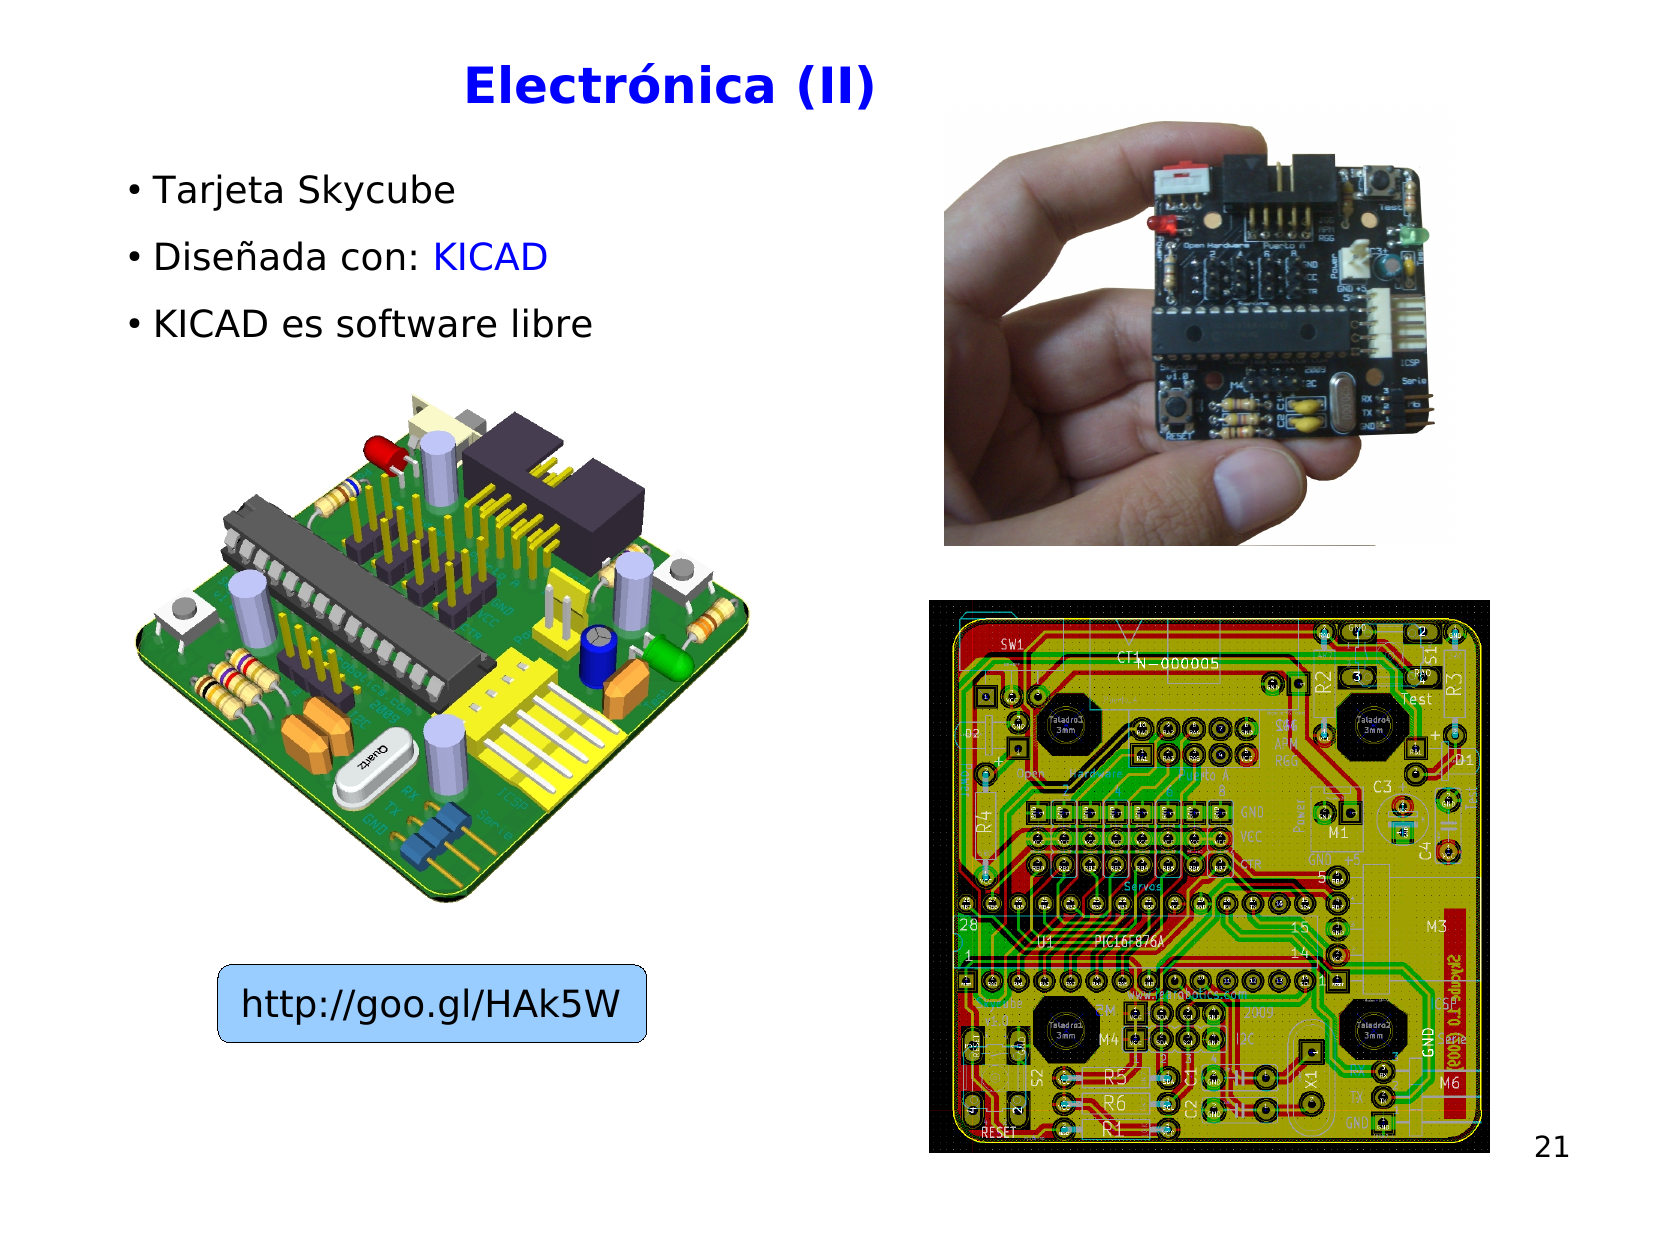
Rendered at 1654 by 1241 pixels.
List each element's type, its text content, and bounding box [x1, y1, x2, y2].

picture [127, 383, 757, 913]
picture [929, 600, 1490, 1153]
text_box http://goo.gl/HAk5W [225, 975, 995, 1034]
picture [944, 105, 1454, 546]
text_box [217, 964, 647, 1043]
text_box Electrónica (II) [448, 49, 1051, 123]
text_box Tarjeta Skycube Diseñada con: KICAD KICAD es software libre [113, 161, 845, 355]
